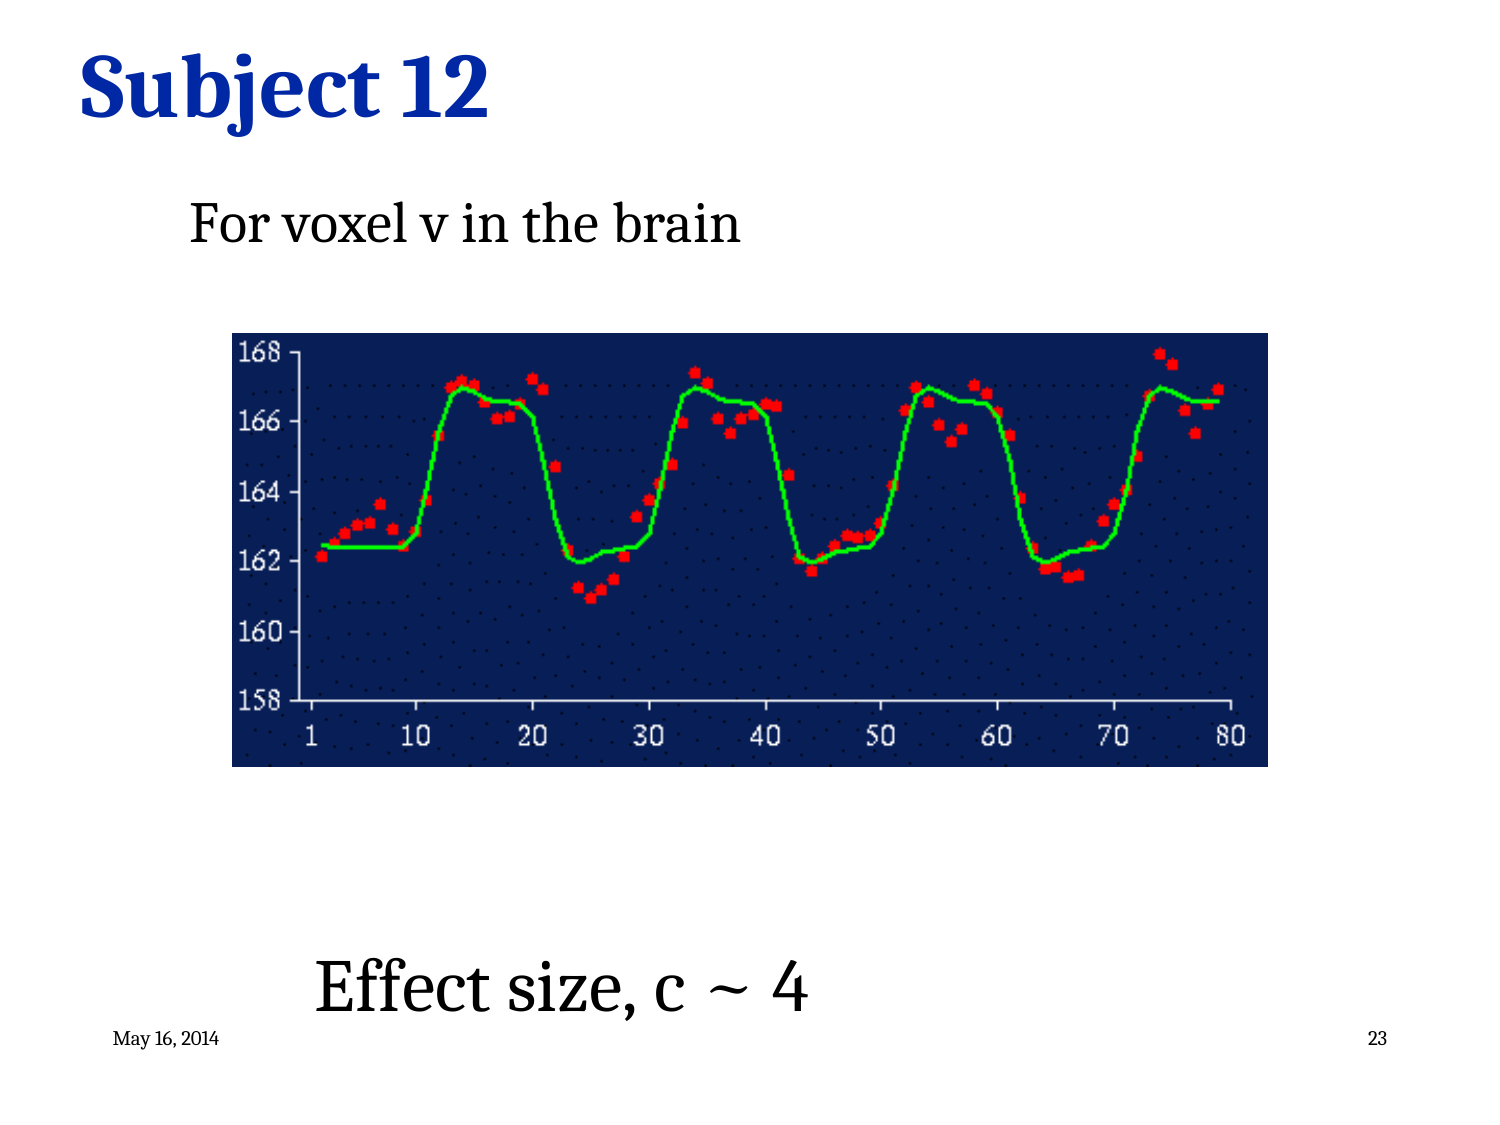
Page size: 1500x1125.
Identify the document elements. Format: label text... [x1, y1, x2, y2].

text_box <number> [1074, 1025, 1388, 1101]
text_box Subject 12 [66, 12, 1421, 150]
text_box May 16, 2014 [112, 1025, 426, 1101]
text_box Effect size, c ~ 4 [299, 900, 1238, 1063]
text_box For voxel v in the brain [174, 149, 1313, 288]
picture [232, 333, 1268, 767]
